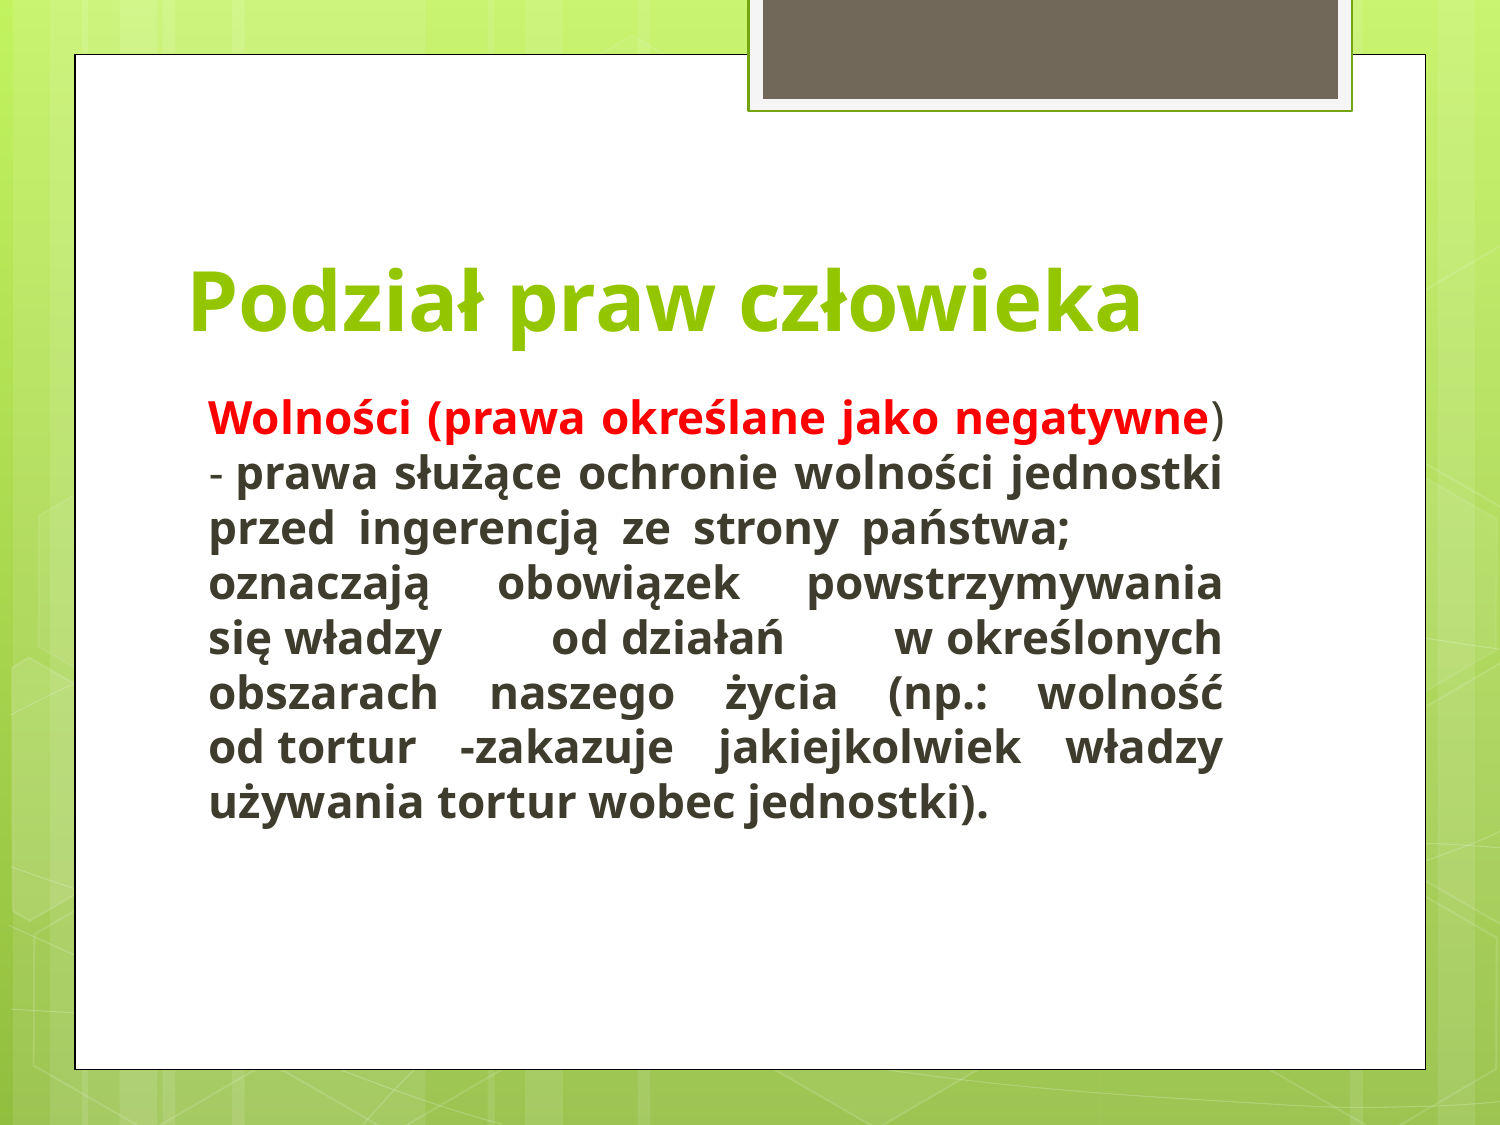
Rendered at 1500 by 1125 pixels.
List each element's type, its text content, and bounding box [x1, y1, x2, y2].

list Wolności (prawa określane jako negatywne) - prawa służące ochronie wolności jednostki przed ingerencją ze strony państwa; oznaczają obowiązek powstrzymywania się władzy od działań w określonych obszarach naszego życia (np.: wolność od tortur -zakazuje jakiejkolwiek władzy używania tortur wobec jednostki). [171, 381, 1283, 957]
title Podział praw człowieka [171, 168, 1324, 357]
